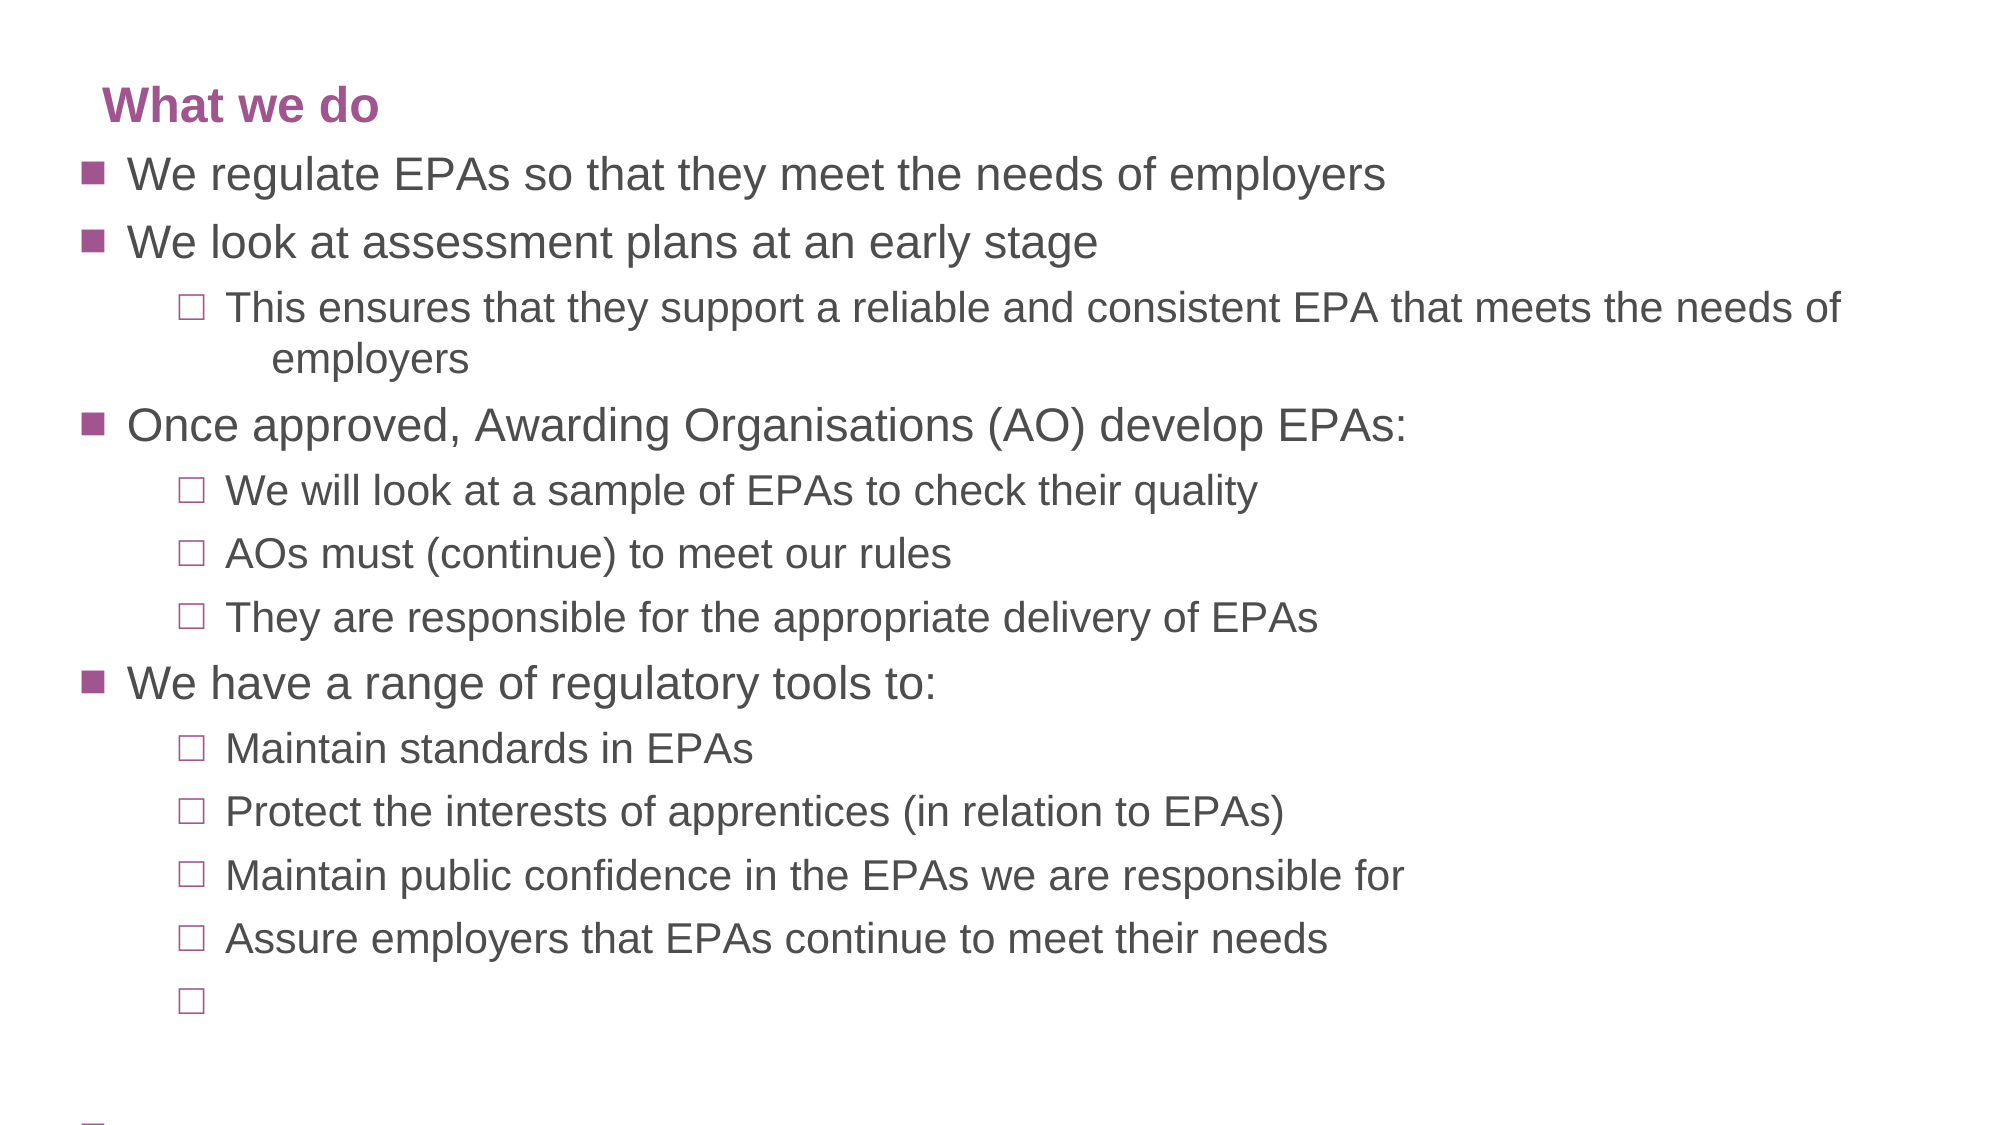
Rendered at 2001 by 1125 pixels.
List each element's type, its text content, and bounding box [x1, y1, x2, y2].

list We regulate EPAs so that they meet the needs of employers We look at assessment plans at an early stage This ensures that they support a reliable and consistent EPA that meets the needs of employers Once approved, Awarding Organisations (AO) develop EPAs: We will look at a sample of EPAs to check their quality AOs must (continue) to meet our rules They are responsible for the appropriate delivery of EPAs We have a range of regulatory tools to: Maintain standards in EPAs Protect the interests of apprentices (in relation to EPAs) Maintain public confidence in the EPAs we are responsible for Assure employers that EPAs continue to meet their needs [78, 137, 1879, 976]
title What we do [102, 66, 1491, 137]
